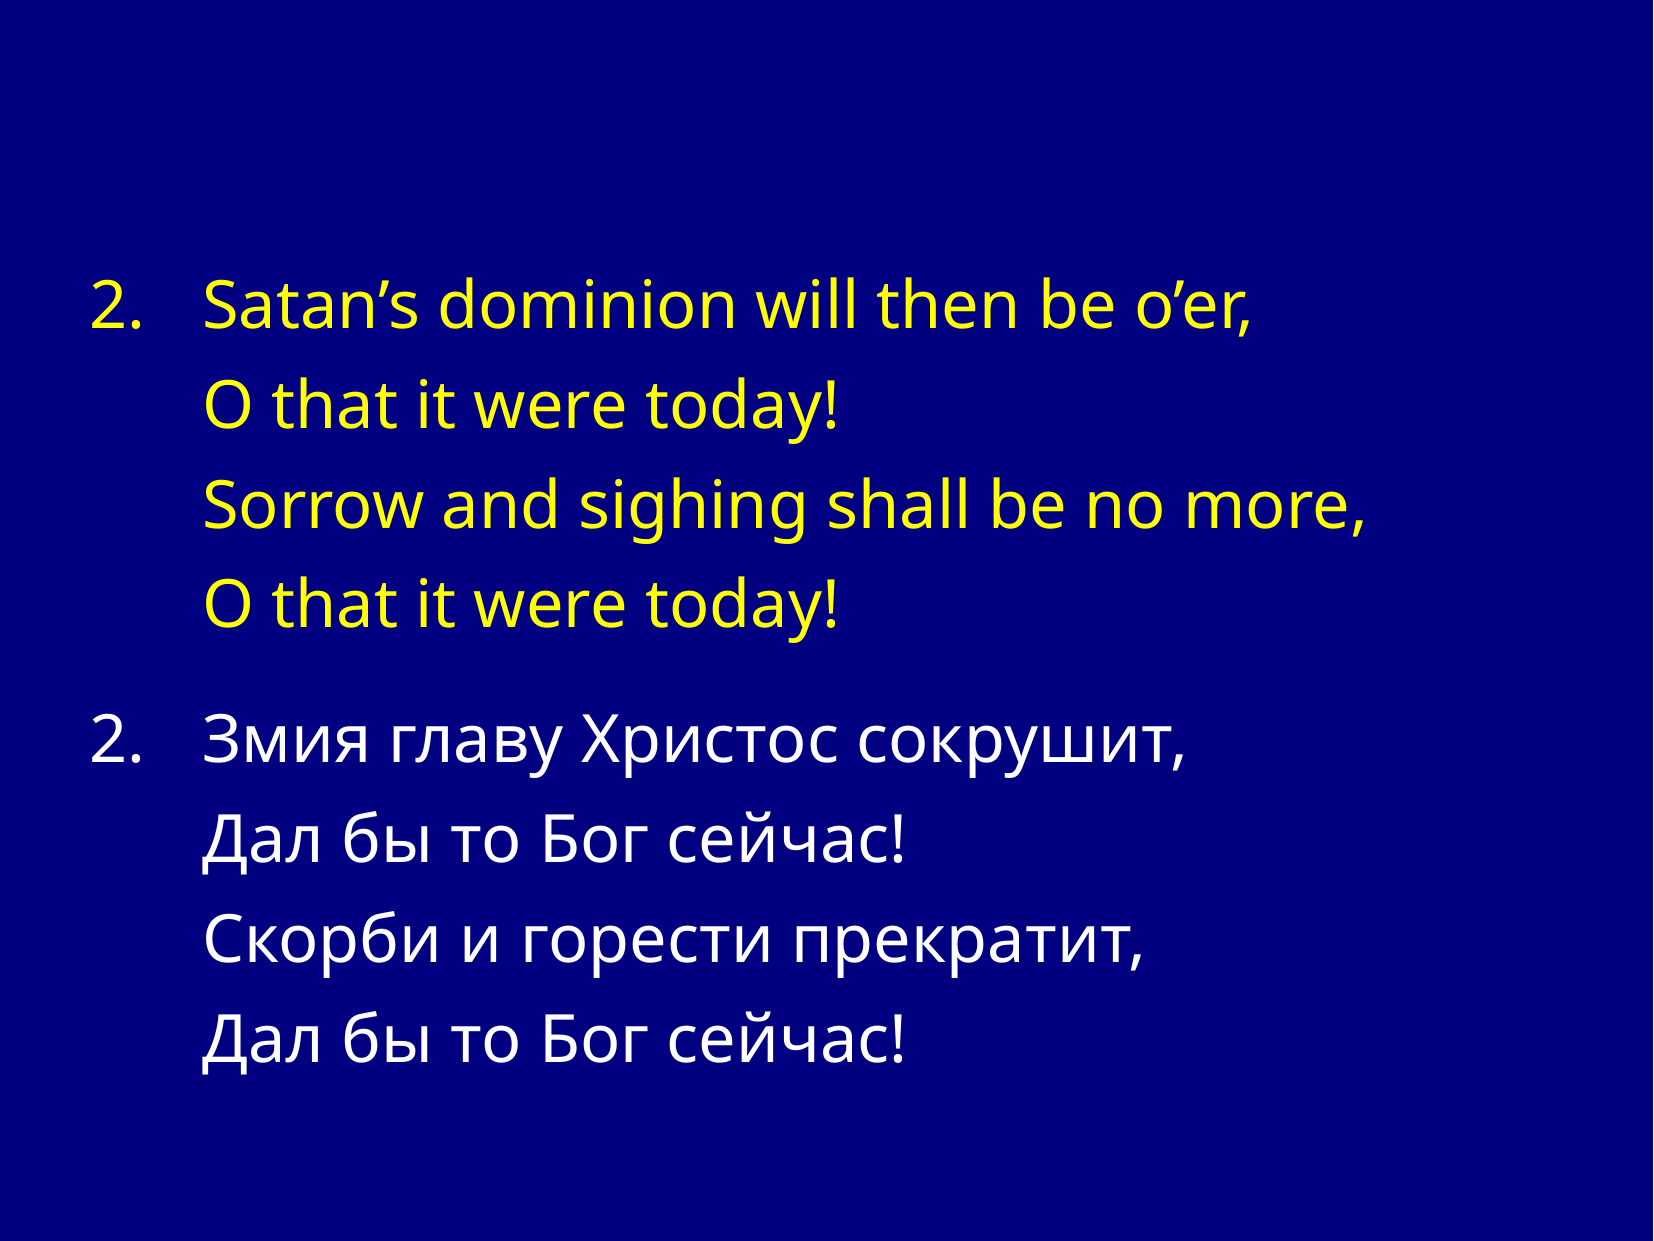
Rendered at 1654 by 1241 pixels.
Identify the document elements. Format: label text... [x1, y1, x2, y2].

text_box 2. Satan’s dominion will then be o’er, O that it were today! Sorrow and sighing shall be no more, O that it were today! [75, 150, 1576, 638]
text_box 2. Змия главу Христос сокрушит, Дал бы то Бог сейчас! Скорби и горести прекратит, Дал бы то Бог сейчас! [75, 675, 1576, 1163]
